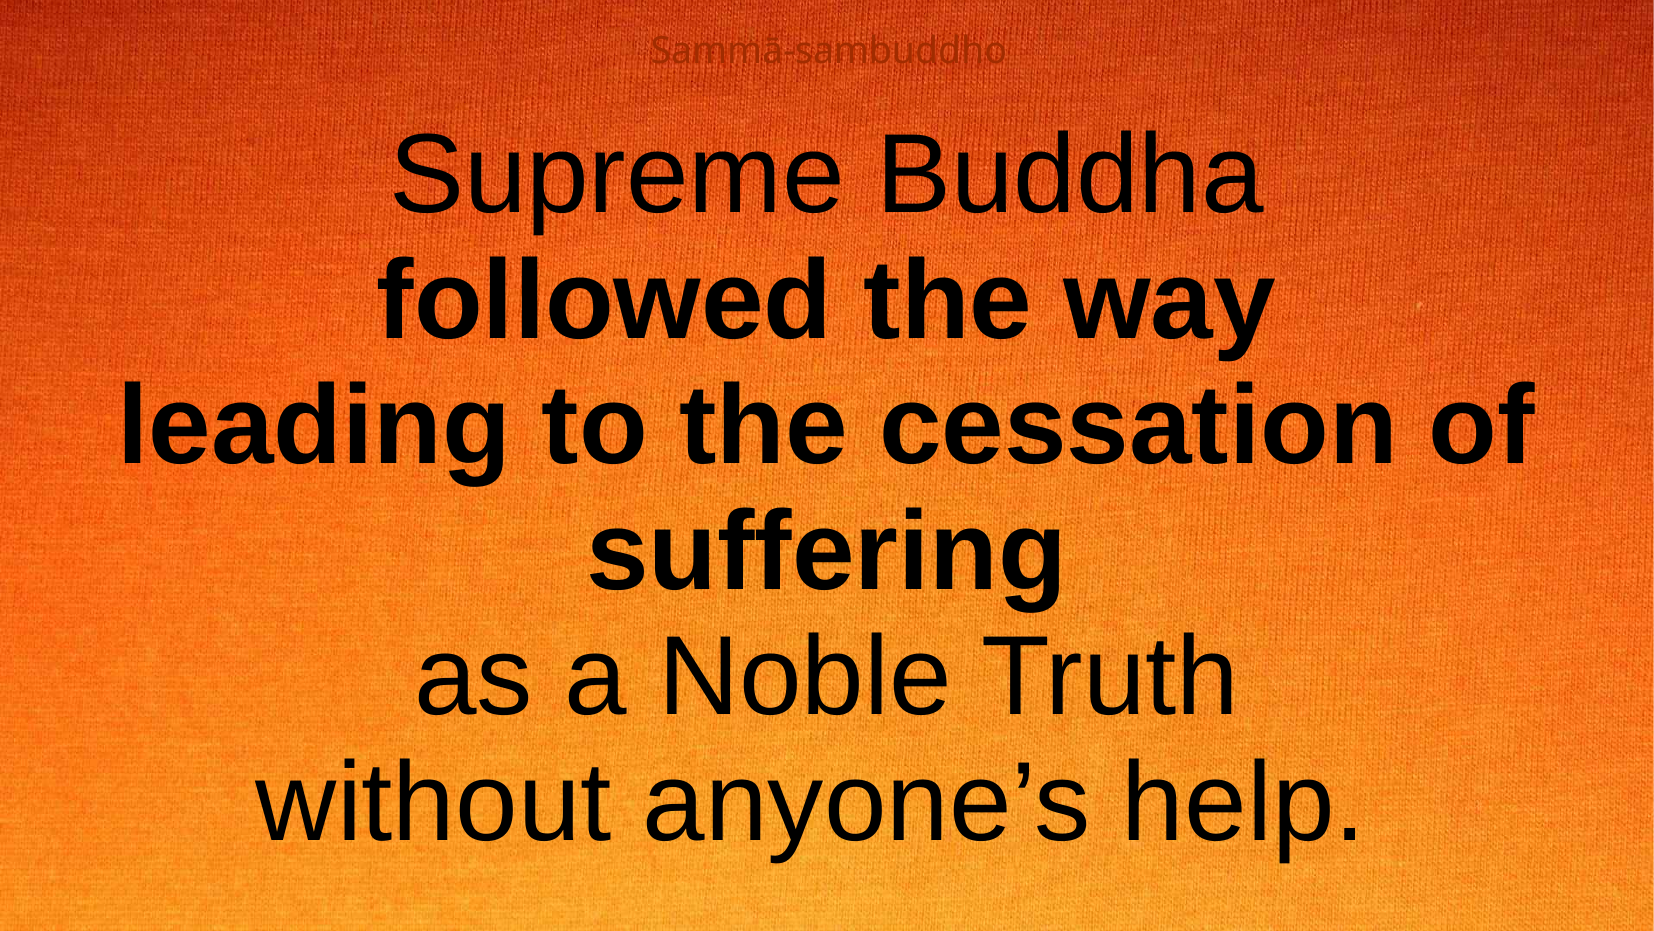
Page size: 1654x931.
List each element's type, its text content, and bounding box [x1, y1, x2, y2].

text_box Sammā-sambuddho [1, 16, 1654, 77]
subtitle Supreme Buddha followed the way leading to the cessation of suffering as a Noble Truth without anyone’s help. [82, 110, 1571, 864]
picture [0, 0, 1654, 931]
